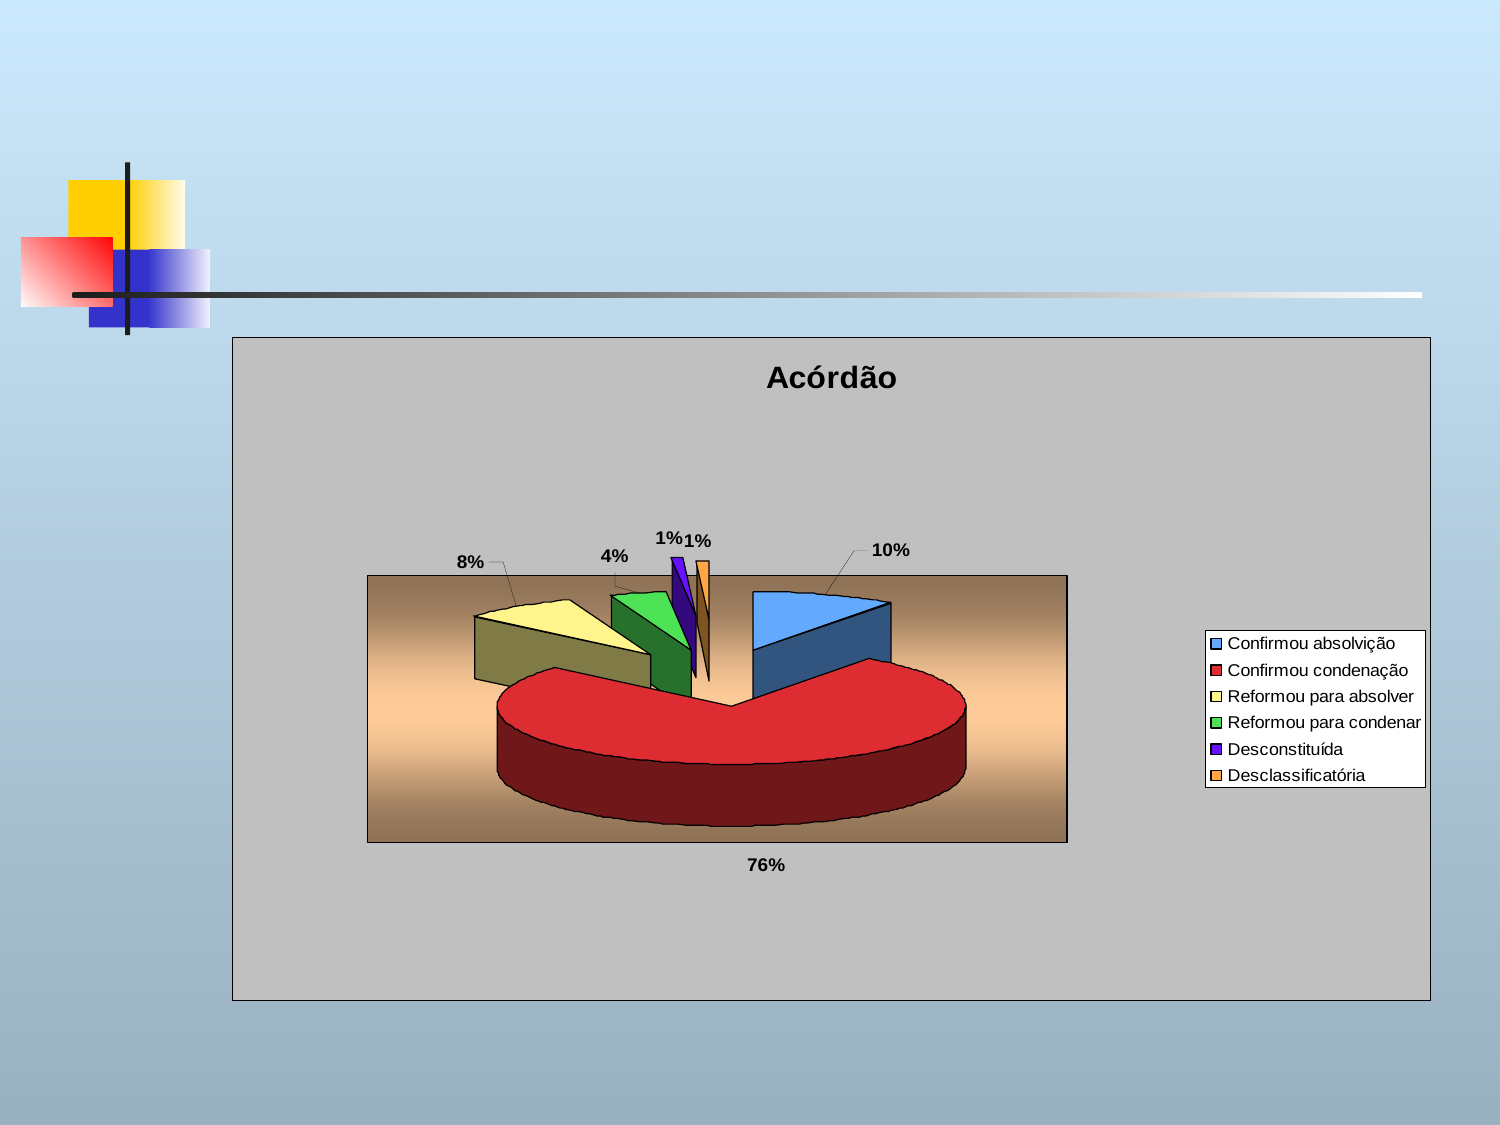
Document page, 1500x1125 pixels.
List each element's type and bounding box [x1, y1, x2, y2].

chart [226, 331, 1437, 1007]
